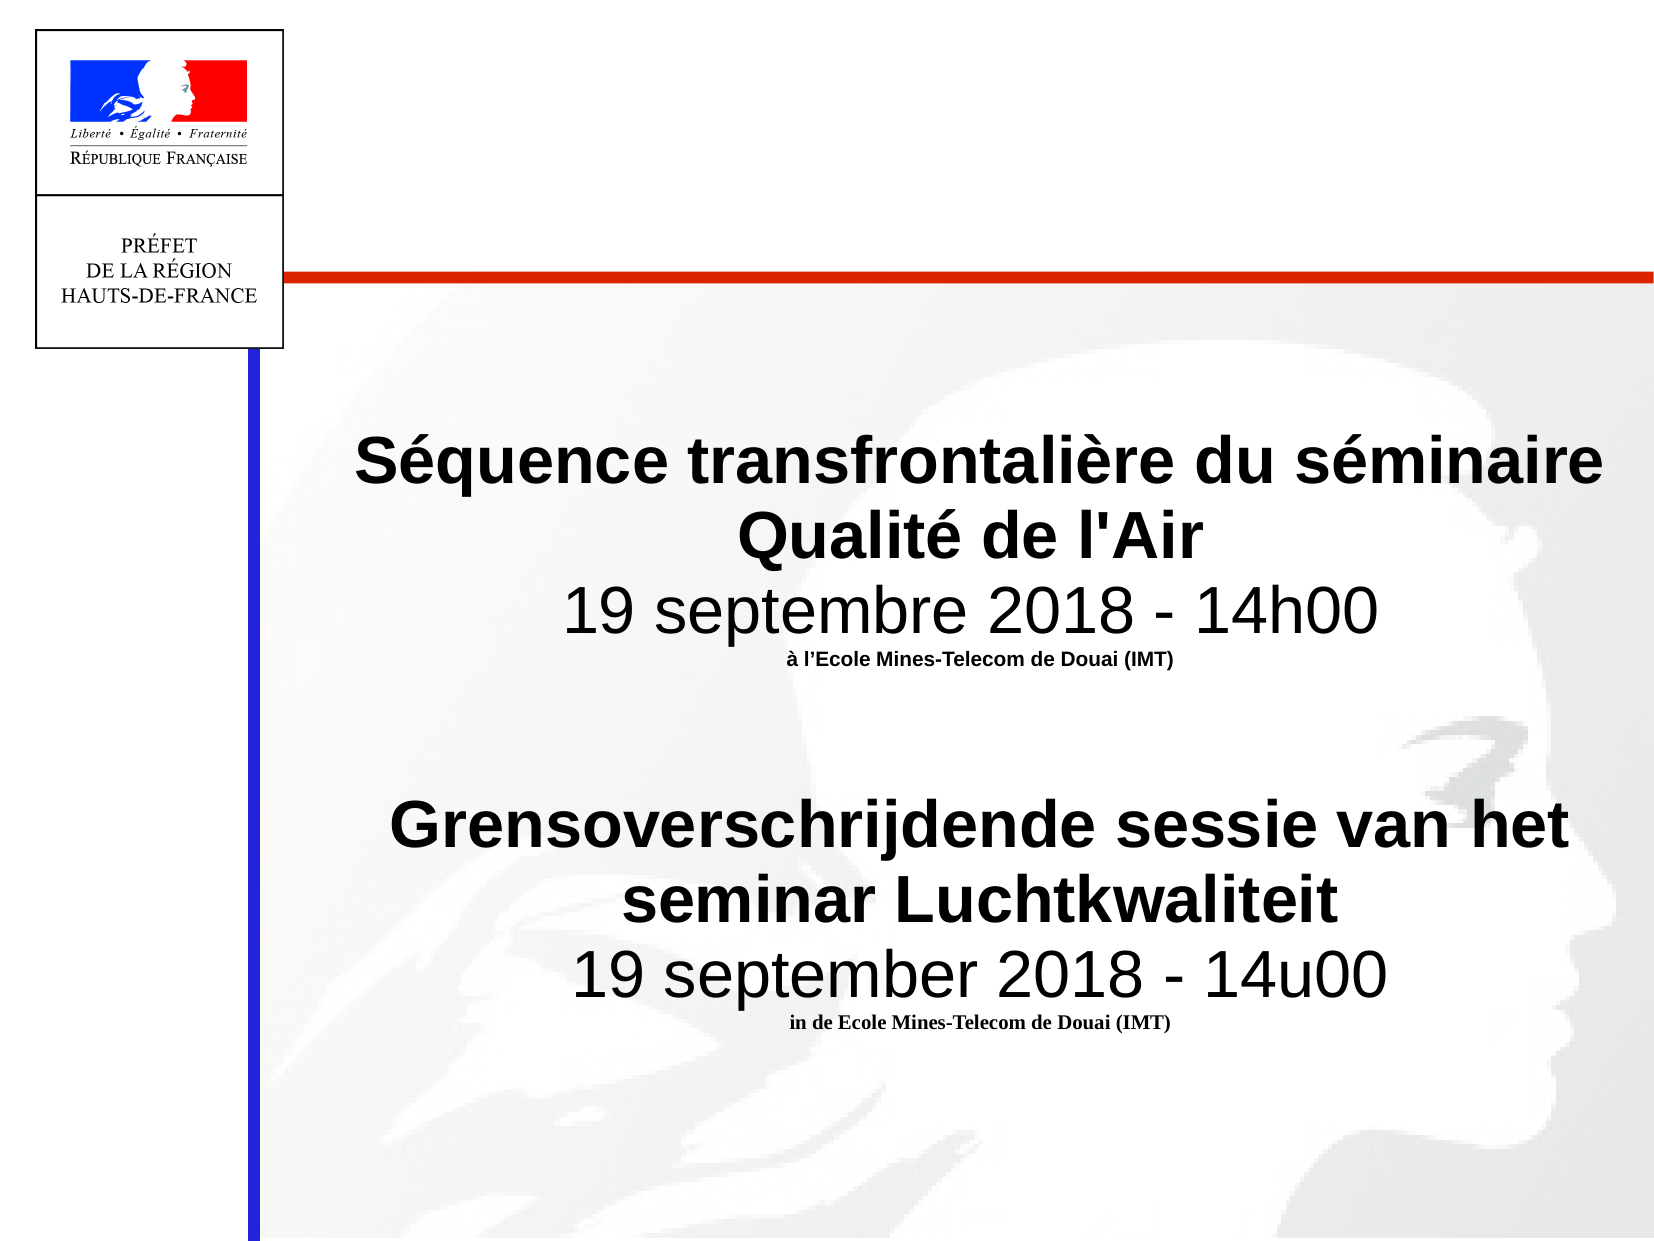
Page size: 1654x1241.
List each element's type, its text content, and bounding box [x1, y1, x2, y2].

subtitle Séquence transfrontalière du séminaire Qualité de l'Air 19 septembre 2018 - 14h00 à l’Ecole Mines-Telecom de Douai (IMT) Grensoverschrijdende sessie van het seminar Luchtkwaliteit 19 september 2018 - 14u00 in de Ecole Mines-Telecom de Douai (IMT) [307, 297, 1654, 1161]
picture [35, 29, 284, 349]
